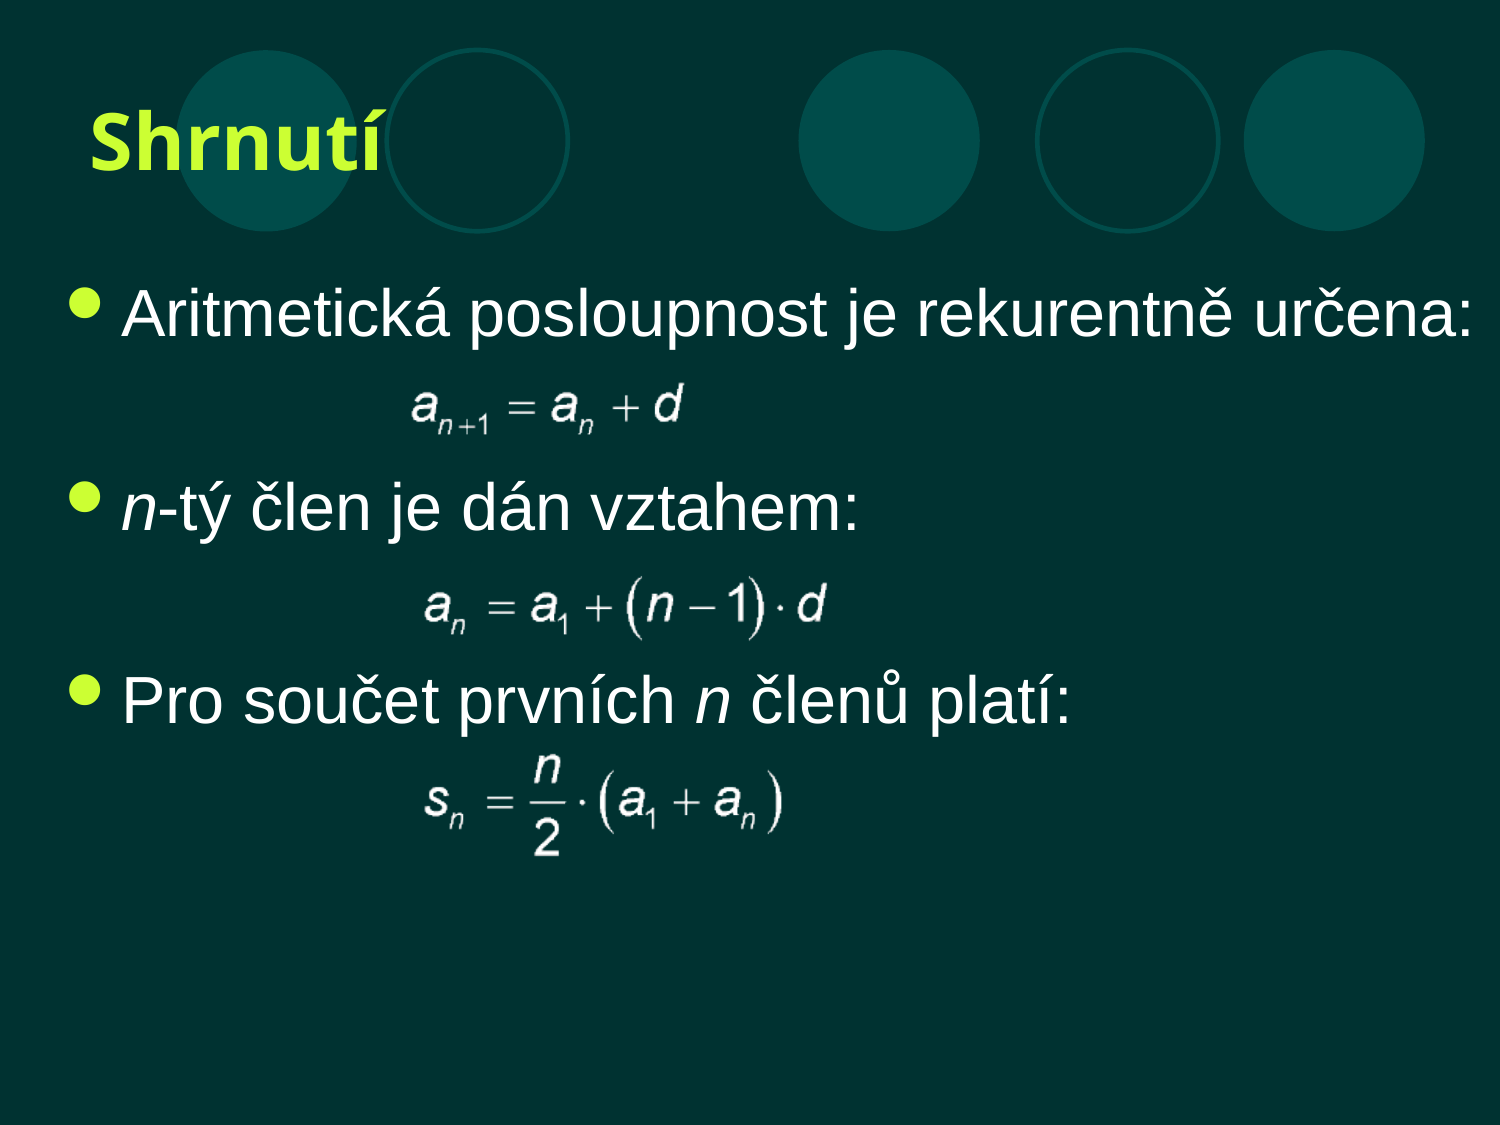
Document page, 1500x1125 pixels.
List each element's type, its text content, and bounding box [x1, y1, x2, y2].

picture [412, 724, 796, 874]
picture [399, 362, 699, 454]
title Shrnutí [75, 45, 1426, 233]
picture [412, 562, 843, 654]
list Aritmetická posloupnost je rekurentně určena: n-tý člen je dán vztahem: Pro součet prvních n členů platí: [49, 262, 1500, 1006]
